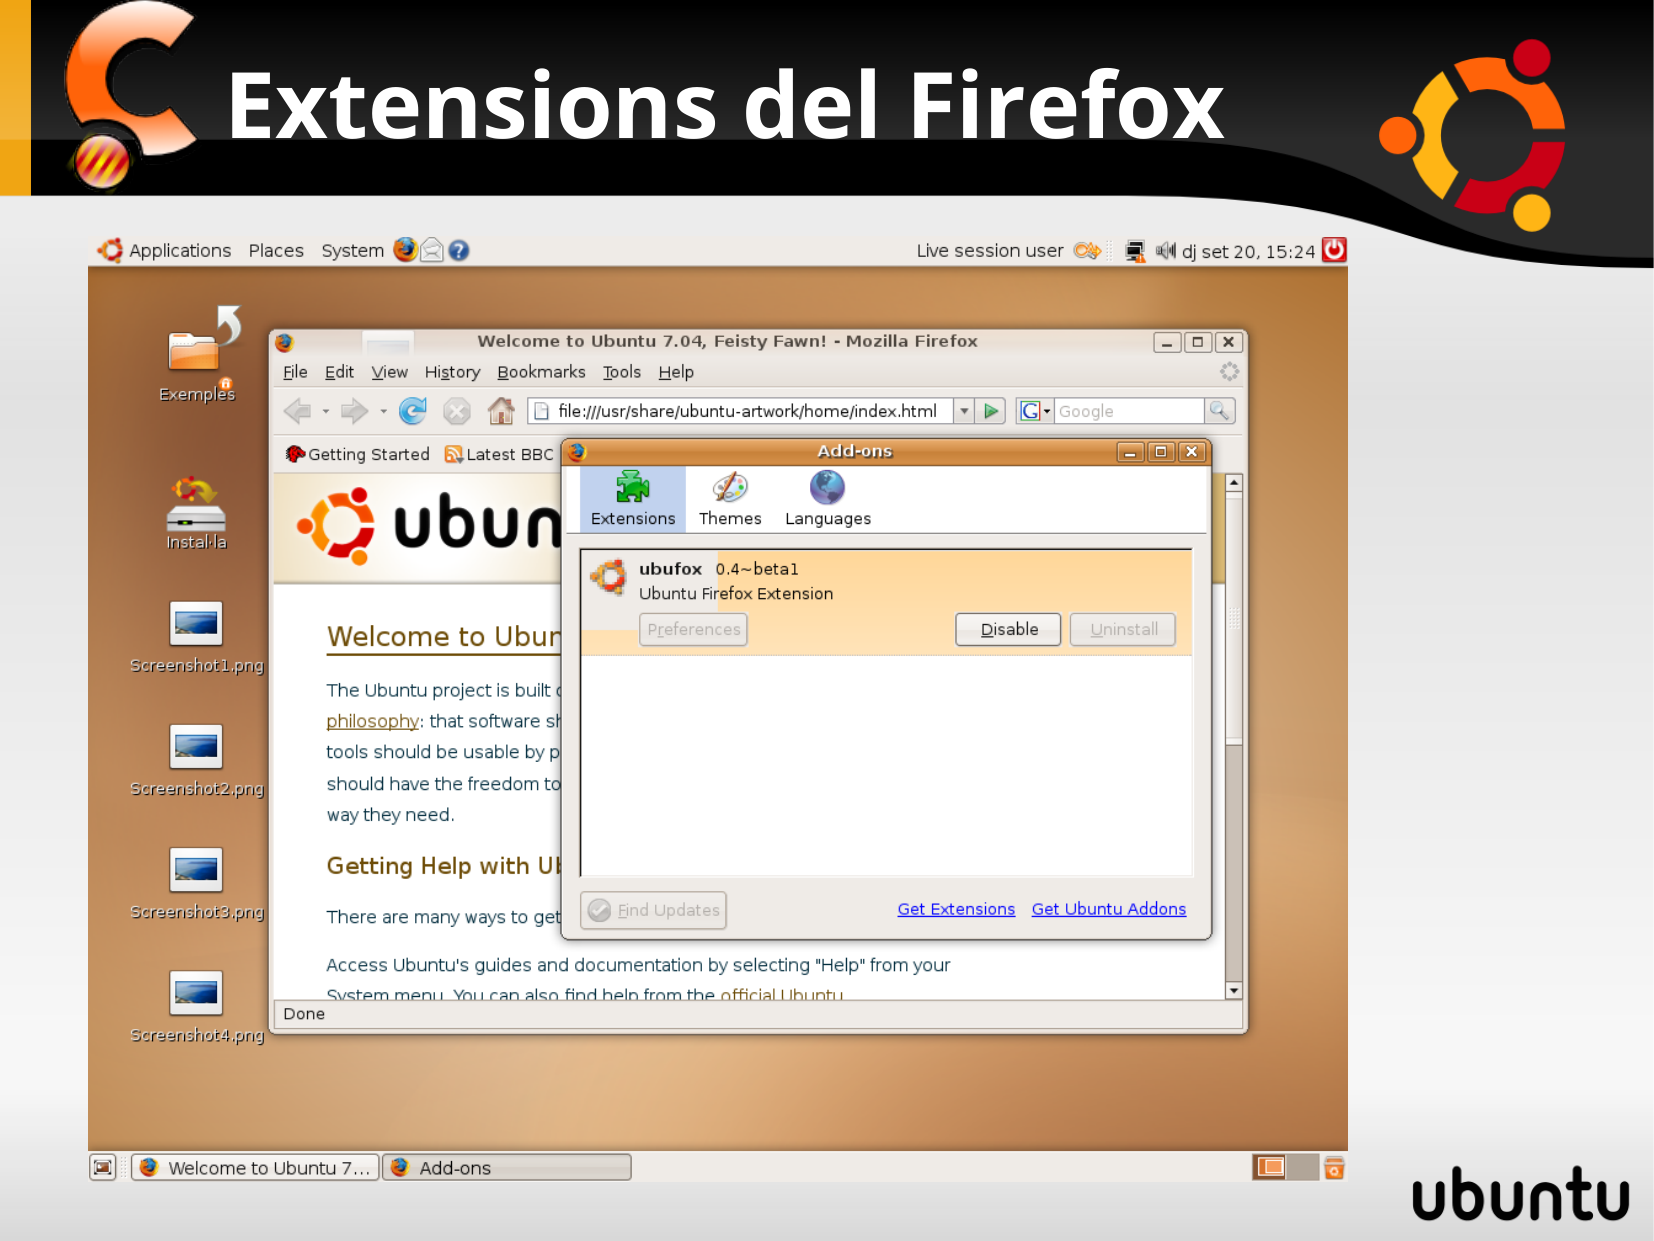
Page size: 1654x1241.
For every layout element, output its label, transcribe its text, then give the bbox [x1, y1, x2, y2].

picture [0, 0, 1654, 1241]
title Extensions del Firefox [76, 0, 1565, 208]
